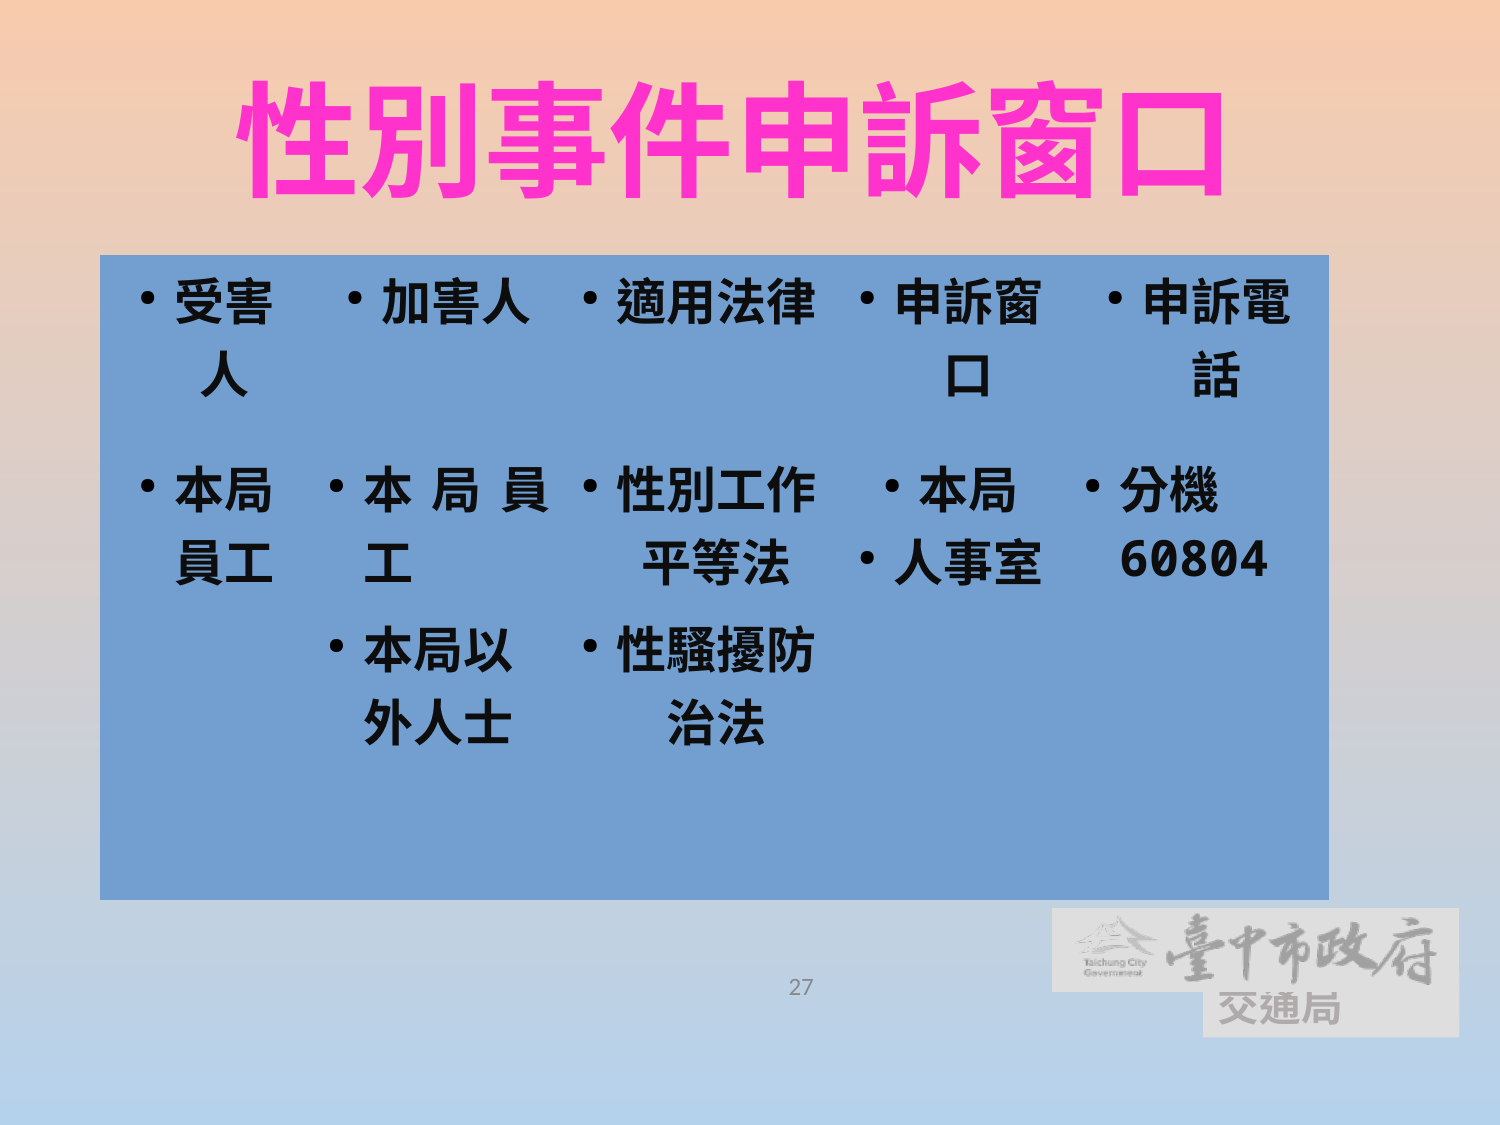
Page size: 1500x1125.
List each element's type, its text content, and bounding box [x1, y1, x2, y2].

table_cell 本局員工 [313, 443, 565, 603]
table_header 適用法律 [565, 255, 833, 443]
table_header 受害人 [100, 255, 313, 443]
table_cell 本局 人事室 [833, 443, 1069, 900]
title 性別事件申訴窗口 [64, 54, 1404, 223]
table_cell 分機60804 [1069, 443, 1329, 900]
table_cell 本局員工 [100, 443, 313, 900]
table_cell 本局以外人士 [313, 603, 565, 900]
table_cell 性騷擾防治法 [565, 603, 833, 900]
table_header 申訴窗口 [833, 255, 1069, 443]
table_header 加害人 [313, 255, 565, 443]
table_header 申訴電話 [1069, 255, 1329, 443]
table_cell 性別工作平等法 [565, 443, 833, 603]
text_box 27 [773, 944, 886, 1027]
